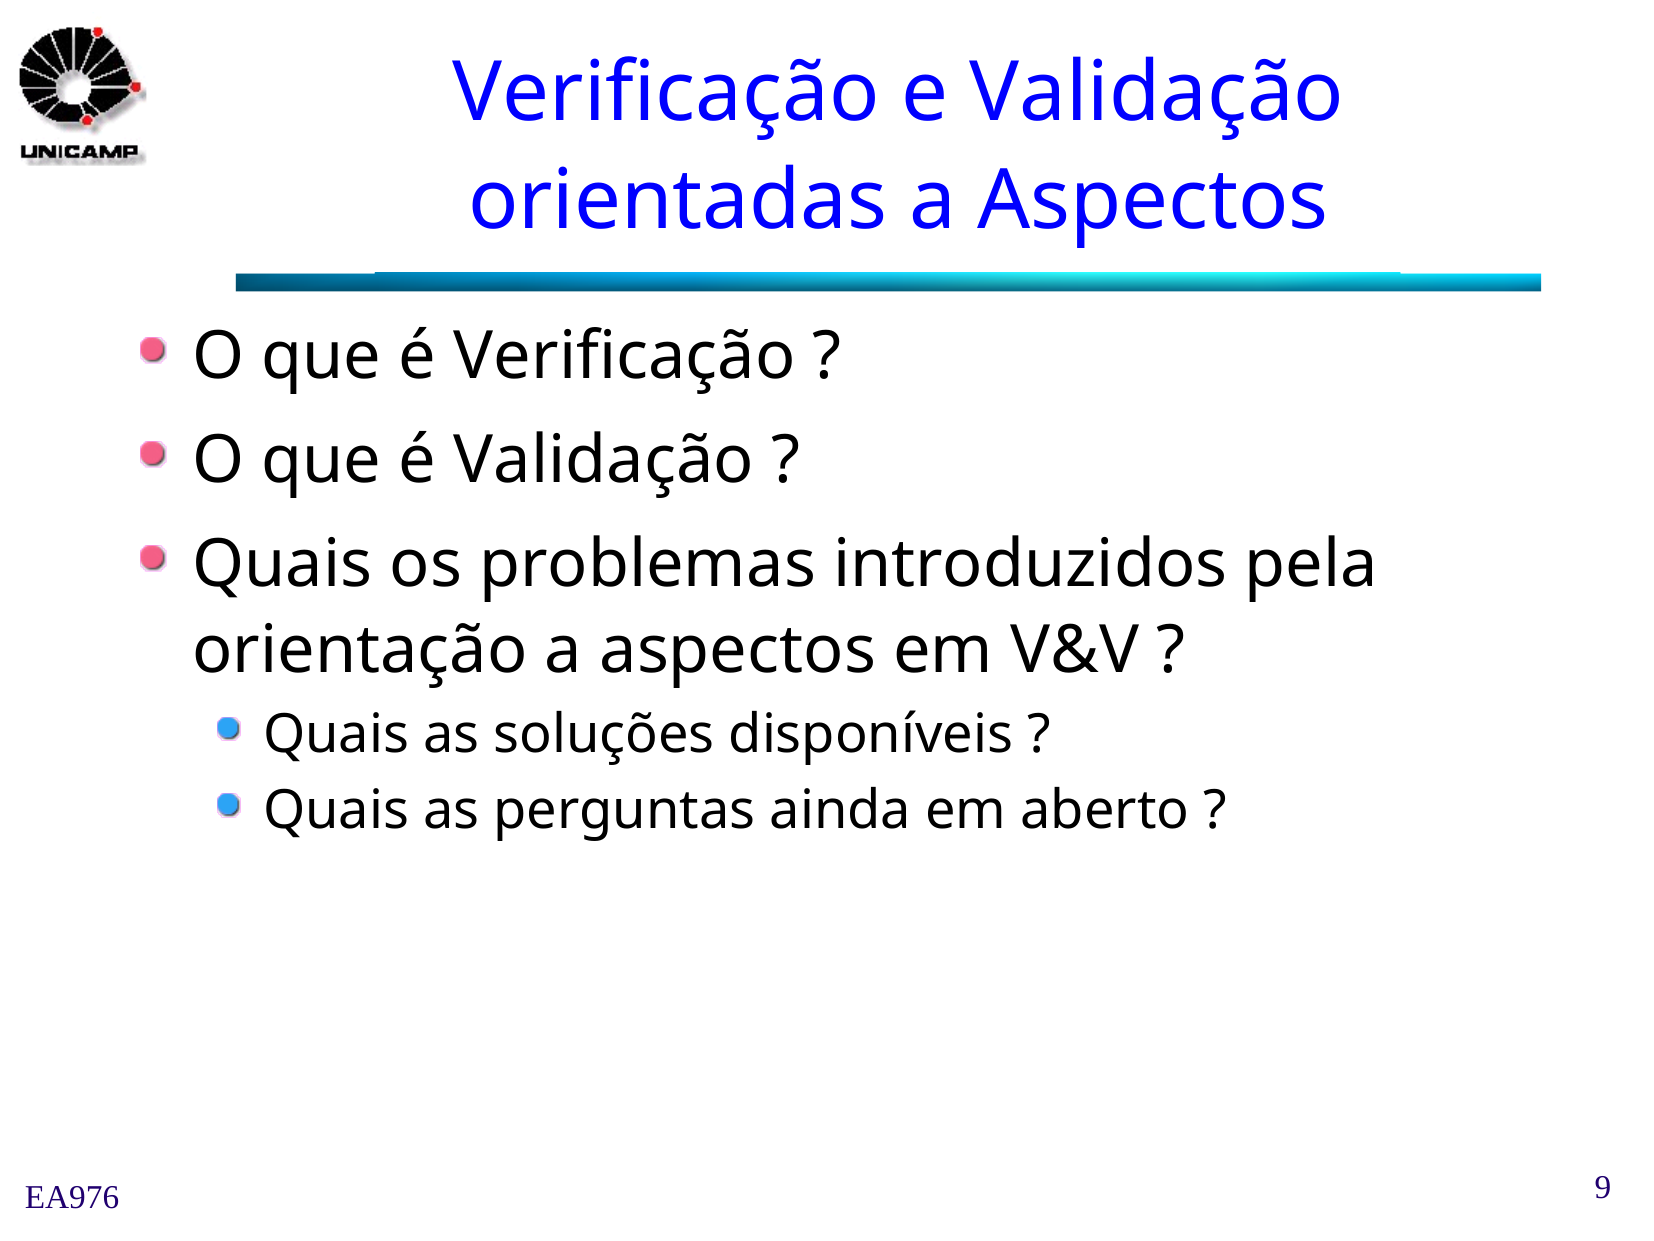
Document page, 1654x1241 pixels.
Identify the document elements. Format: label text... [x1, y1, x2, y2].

title Verificação e Validação orientadas a Aspectos [264, 21, 1534, 250]
picture [125, 272, 1654, 295]
list O que é Verificação ? O que é Validação ? Quais os problemas introduzidos pela orientação a aspectos em V&V ? Quais as soluções disponíveis ? Quais as perguntas ainda em aberto ? [121, 309, 1534, 1182]
